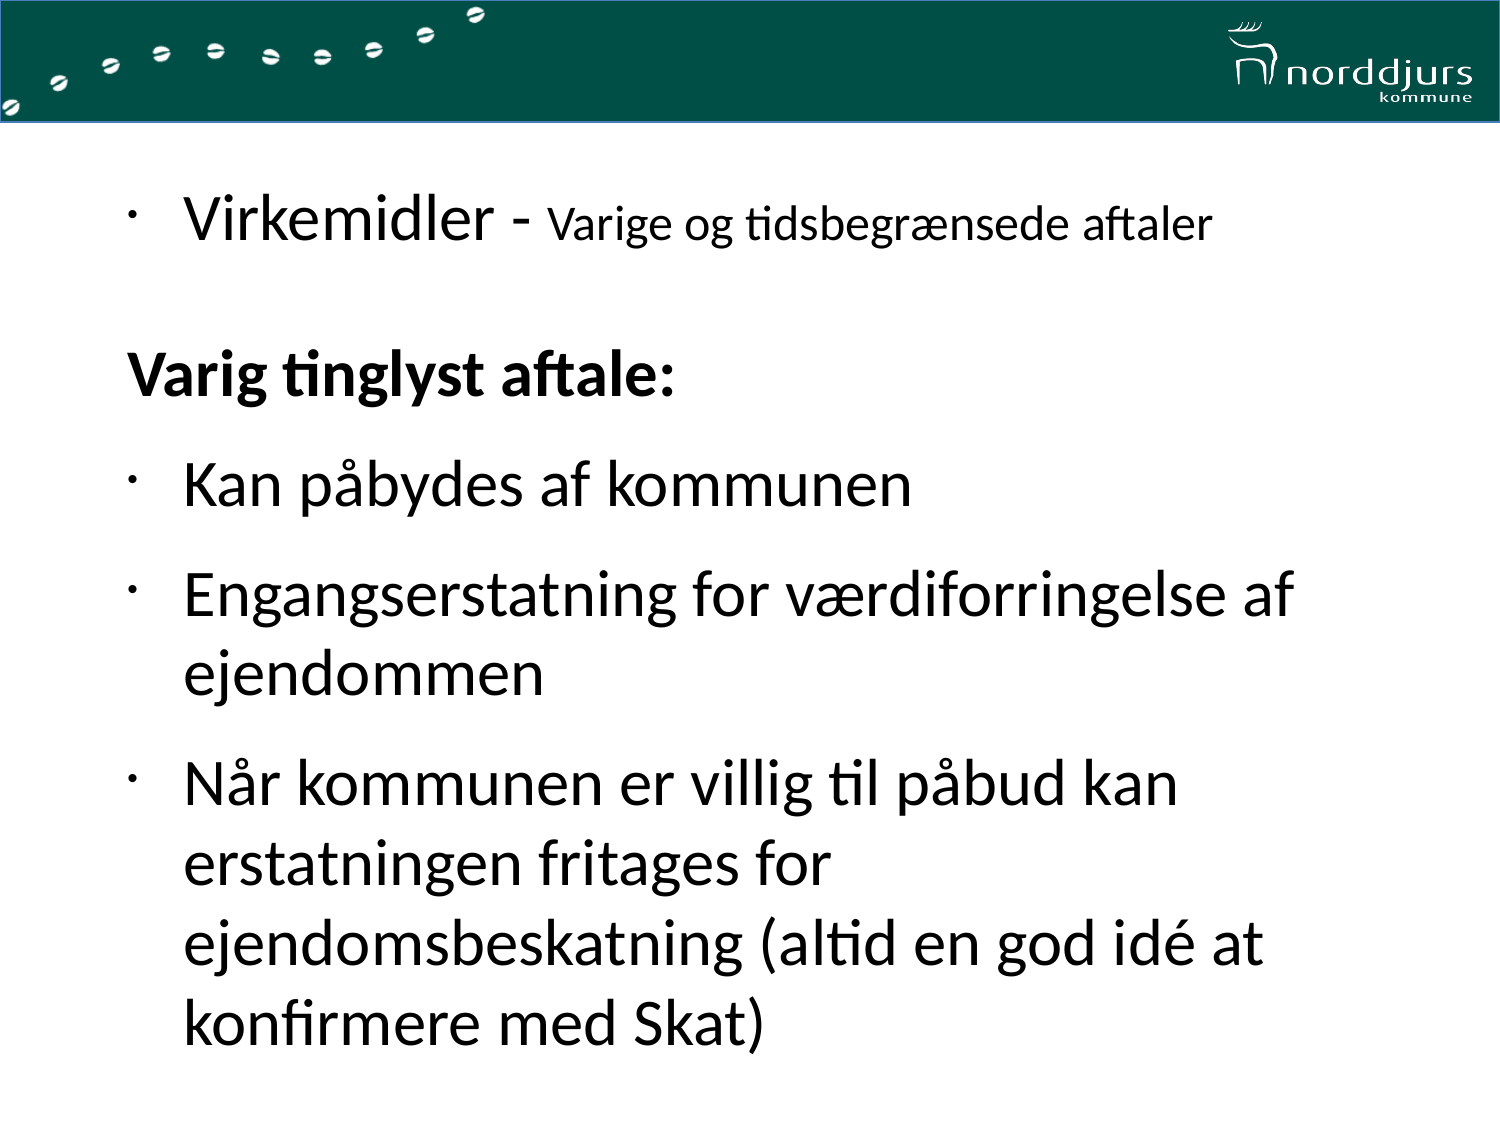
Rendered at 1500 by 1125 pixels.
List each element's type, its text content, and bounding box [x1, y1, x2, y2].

list Virkemidler - Varige og tidsbegrænsede aftaler [112, 166, 1388, 260]
list Varig tinglyst aftale: Kan påbydes af kommunen Engangserstatning for værdiforringelse af ejendommen Når kommunen er villig til påbud kan erstatningen fritages for ejendomsbeskatning (altid en god idé at konfirmere med Skat) Tidsbegrænset aftale: 5-10 års løbetid Årlig erstatning for nedgang i indtjening – skattepligtig God løsning hvis der er usikkerhed om kildepladsens fremtid Kræver at kommunen er villig til påbud, hvis aftalen ikke kan fornyes. [112, 322, 1388, 1048]
picture [1228, 22, 1472, 102]
picture [296, 0, 528, 111]
